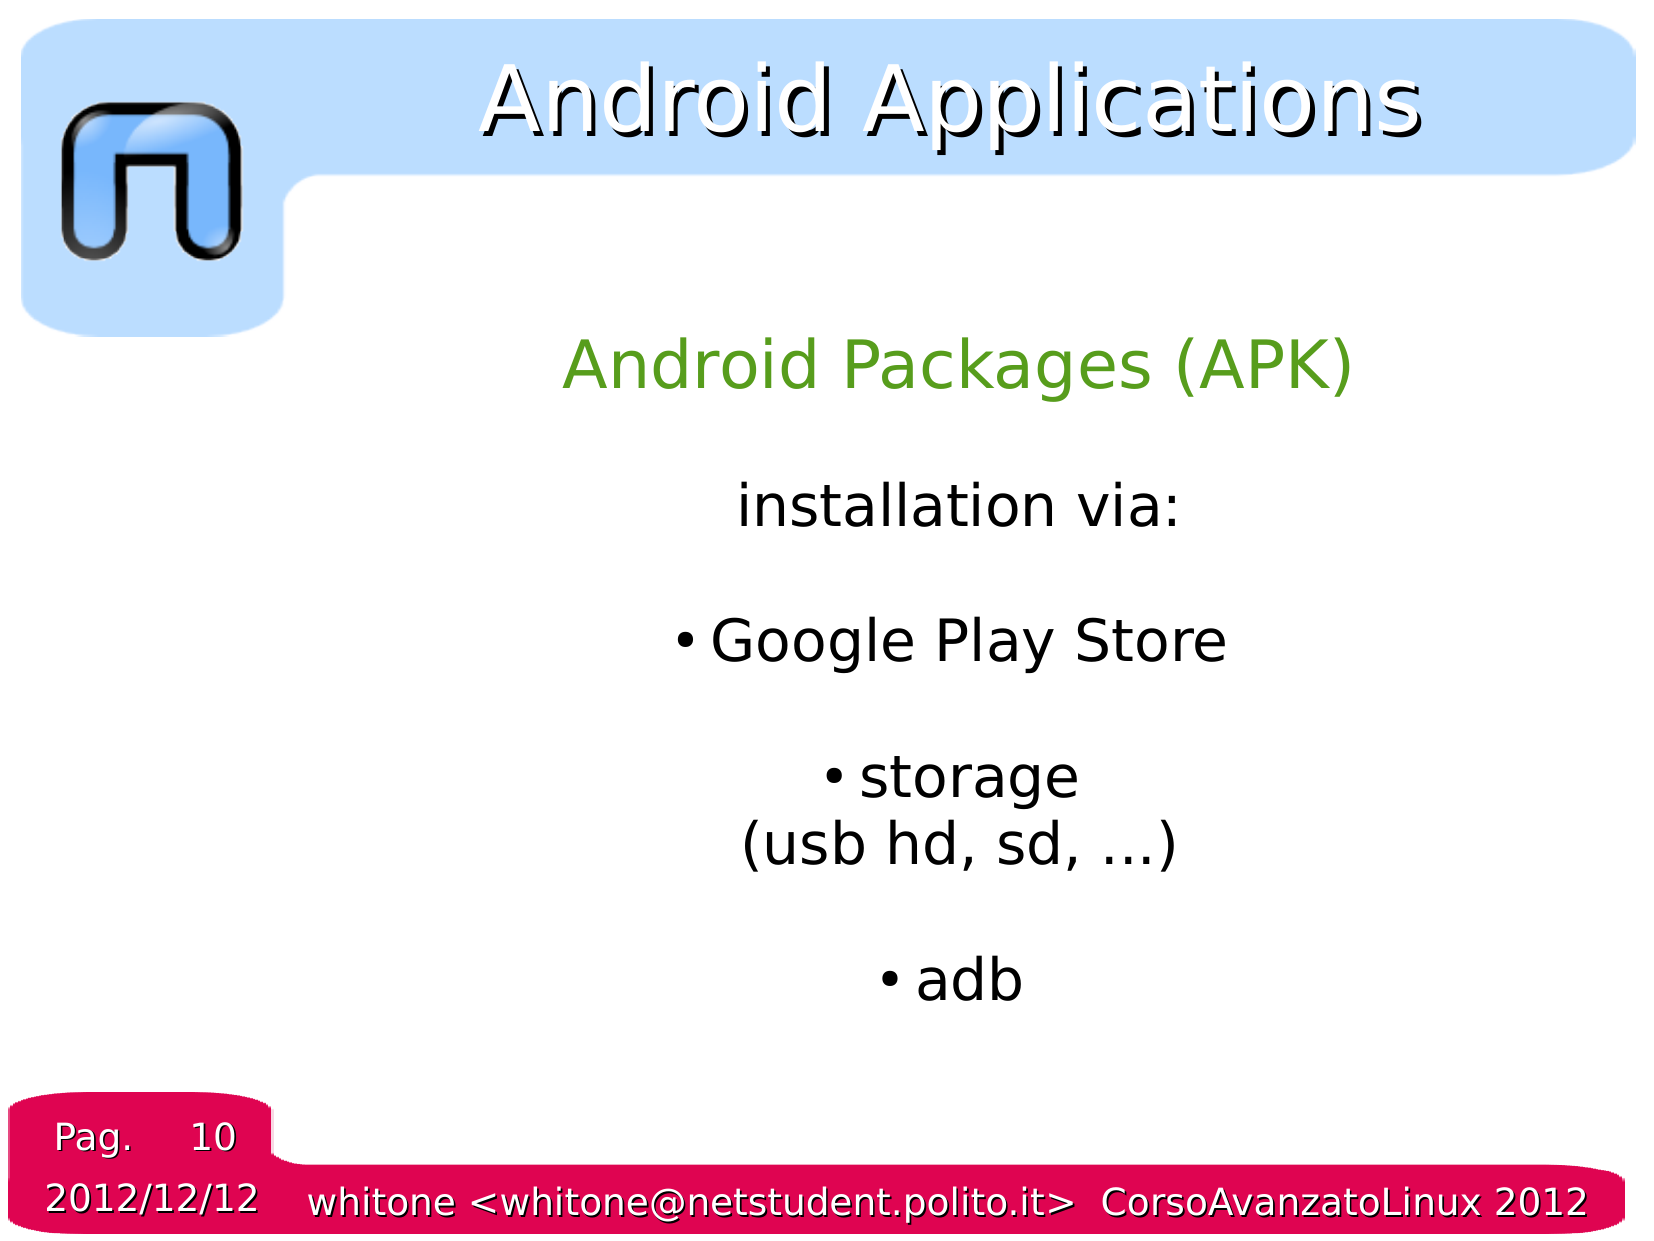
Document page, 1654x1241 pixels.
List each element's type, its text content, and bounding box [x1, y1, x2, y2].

title Android Applications [265, 3, 1636, 197]
picture [0, 19, 1636, 354]
text_box whitone <whitone@netstudent.polito.it> CorsoAvanzatoLinux 2012 [292, 1173, 1604, 1241]
subtitle Android Packages (APK) installation via: Google Play Store storage (usb hd, sd, ...) adb [295, 212, 1625, 1129]
text_box Pag. <numero> [27, 1108, 413, 1168]
picture [8, 1092, 1625, 1234]
text_box 2012/12/12 [29, 1169, 284, 1241]
